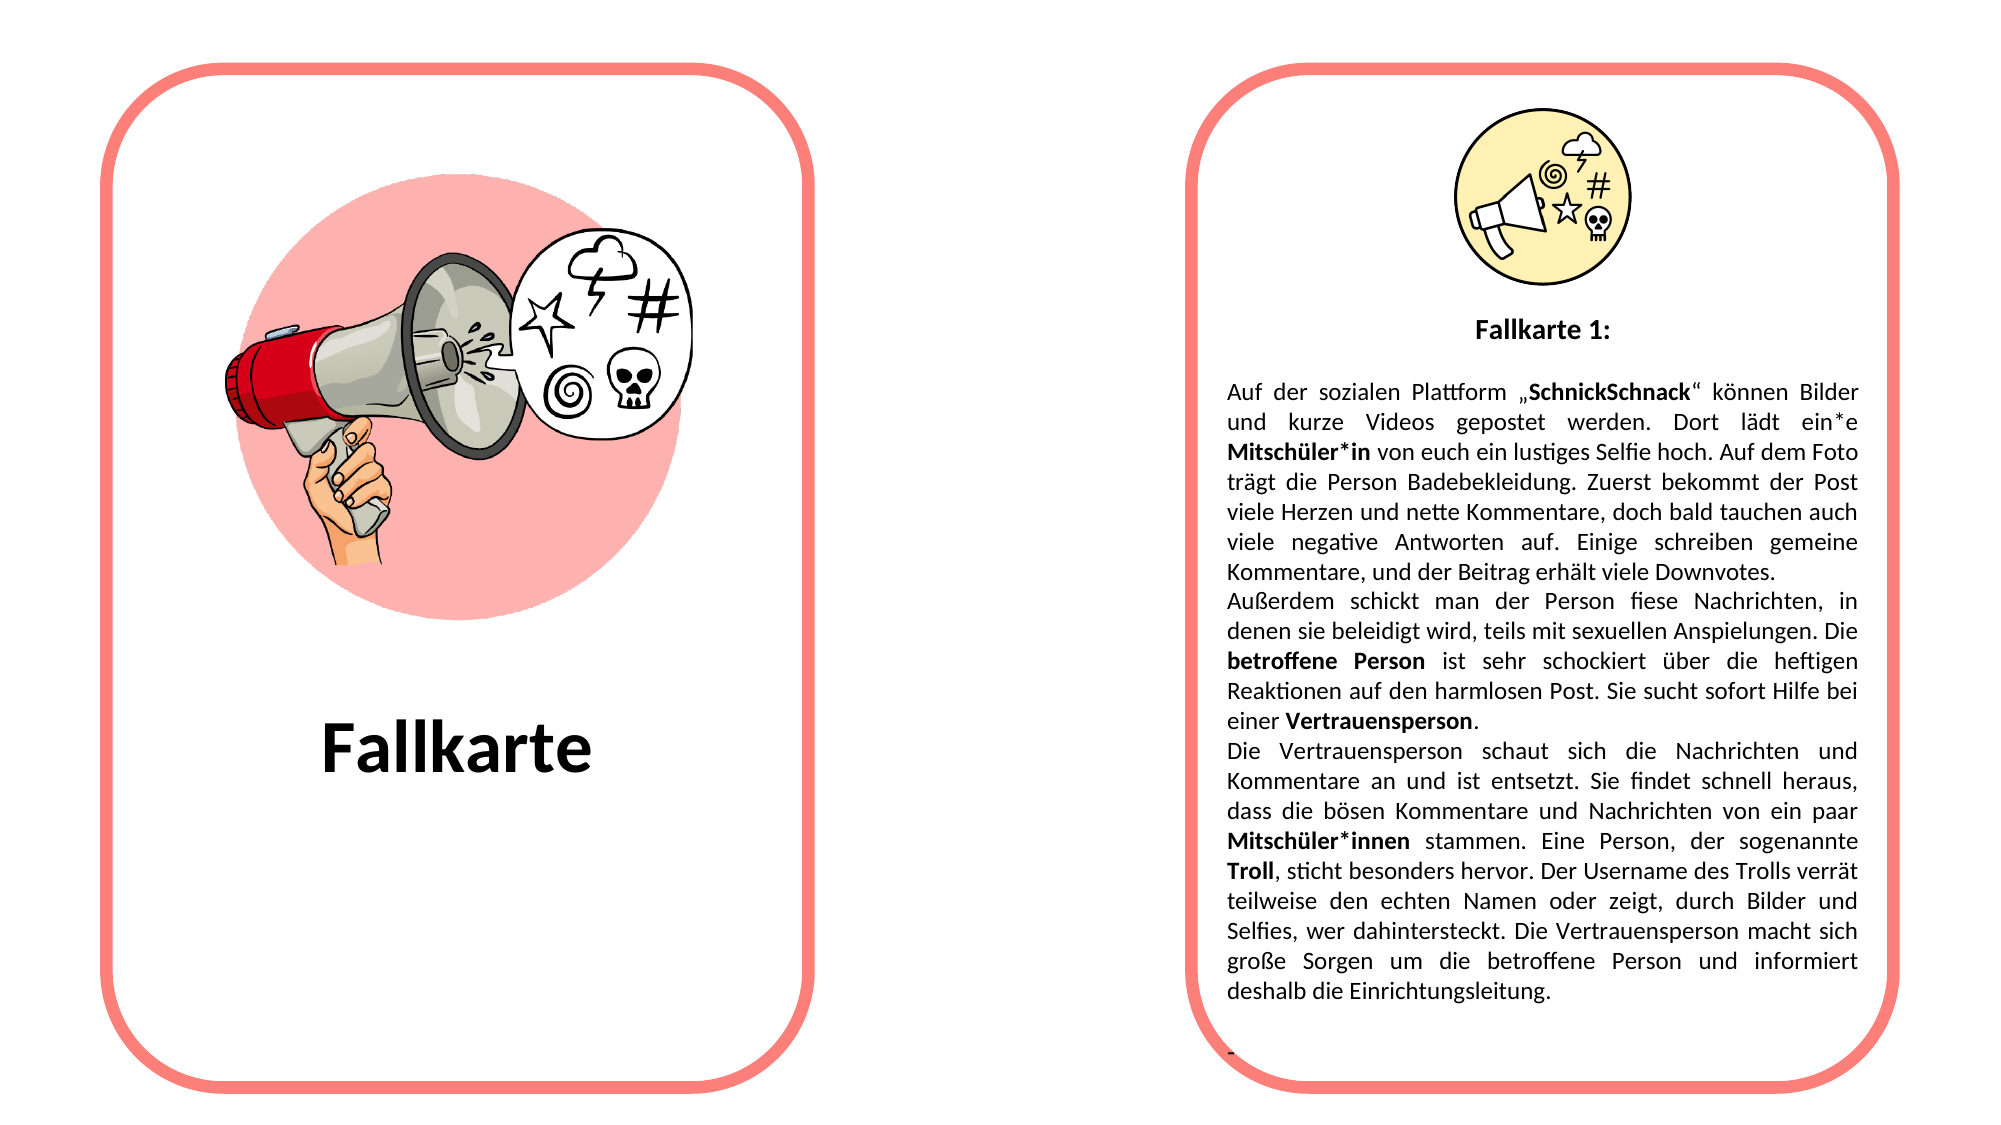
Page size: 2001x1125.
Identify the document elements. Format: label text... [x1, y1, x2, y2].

picture [1424, 78, 1661, 315]
text_box Fallkarte [306, 689, 609, 795]
text_box Fallkarte 1: Auf der sozialen Plattform „SchnickSchnack“ können Bilder und kurze Videos gepostet werden. Dort lädt ein*e Mitschüler*in von euch ein lustiges Selfie hoch. Auf dem Foto trägt die Person Badebekleidung. Zuerst bekommt der Post viele Herzen und nette Kommentare, doch bald tauchen auch viele negative Antworten auf. Einige schreiben gemeine Kommentare, und der Beitrag erhält viele Downvotes. Außerdem schickt man der Person fiese Nachrichten, in denen sie beleidigt wird, teils mit sexuellen Anspielungen. Die betroffene Person ist sehr schockiert über die heftigen Reaktionen auf den harmlosen Post. Sie sucht sofort Hilfe bei einer Vertrauensperson. Die Vertrauensperson schaut sich die Nachrichten und Kommentare an und ist entsetzt. Sie findet schnell heraus, dass die bösen Kommentare und Nachrichten von ein paar Mitschüler*innen stammen. Eine Person, der sogenannte Troll, sticht besonders hervor. Der Username des Trolls verrät teilweise den echten Namen oder zeigt, durch Bilder und Selfies, wer dahintersteckt. Die Vertrauensperson macht sich große Sorgen um die betroffene Person und informiert deshalb die Einrichtungsleitung. [1212, 303, 1875, 1074]
picture [176, 162, 739, 631]
